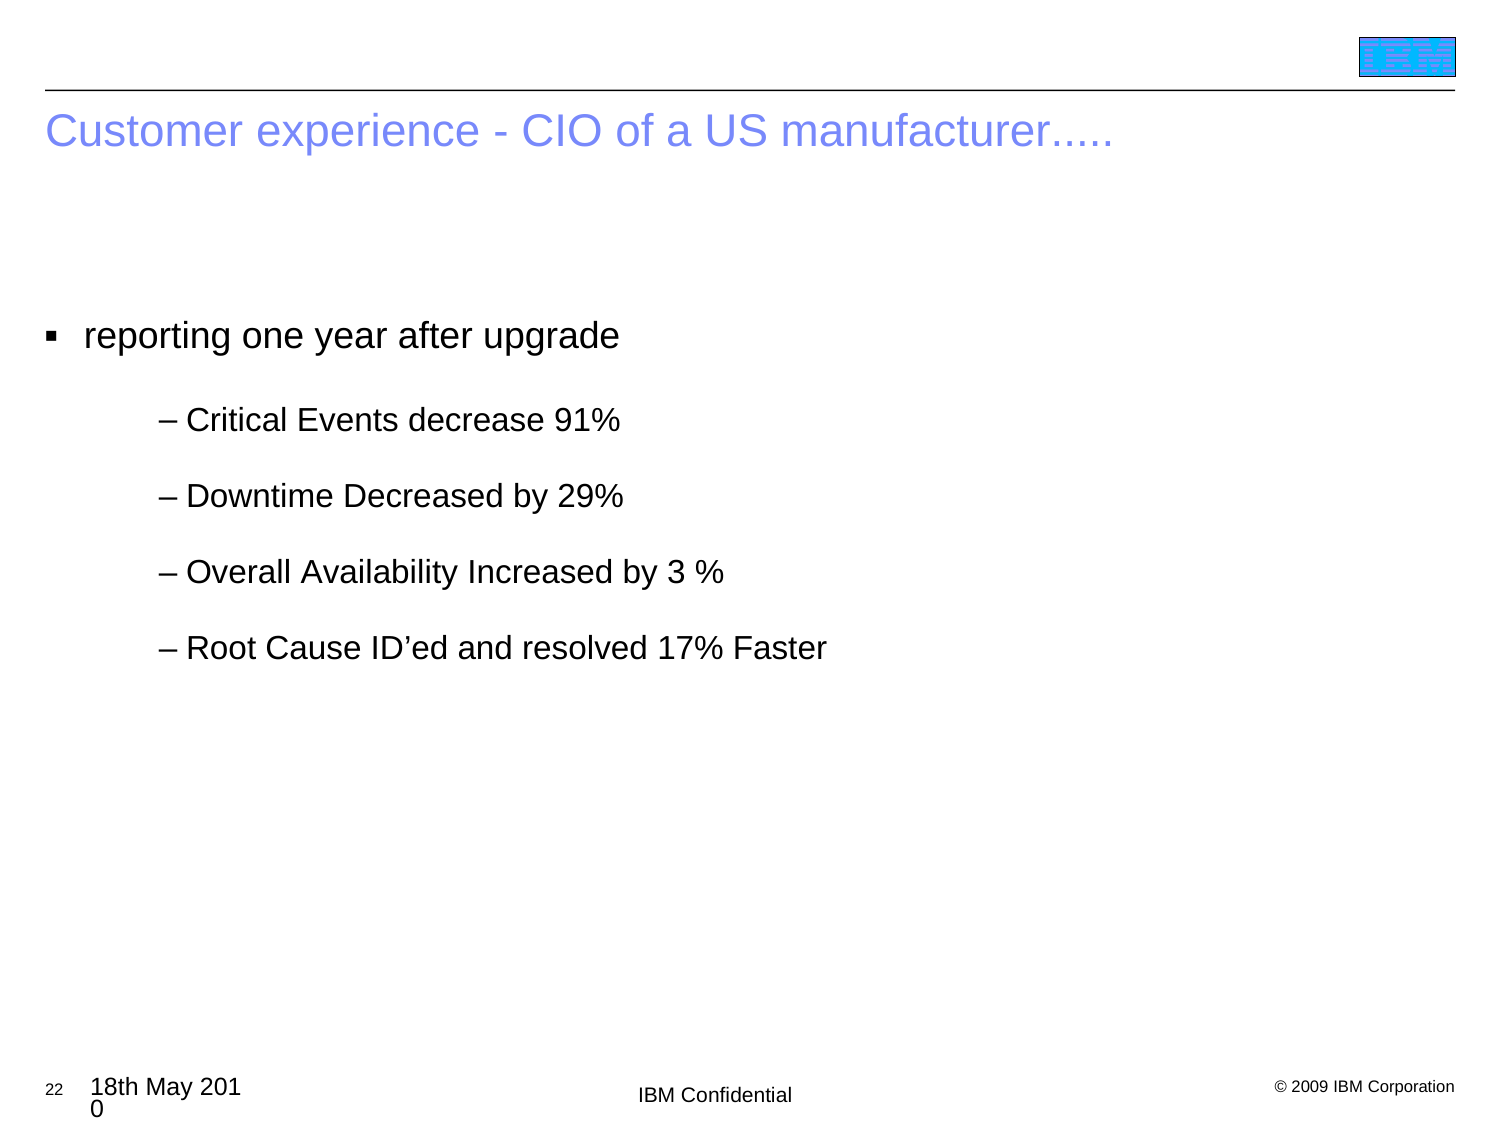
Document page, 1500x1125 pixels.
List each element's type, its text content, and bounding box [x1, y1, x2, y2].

title Customer experience - CIO of a US manufacturer..... [30, 97, 1456, 218]
list reporting one year after upgrade Critical Events decrease 91% Downtime Decreased by 29% Overall Availability Increased by 3 % Root Cause ID’ed and resolved 17% Faster [30, 307, 1456, 1058]
